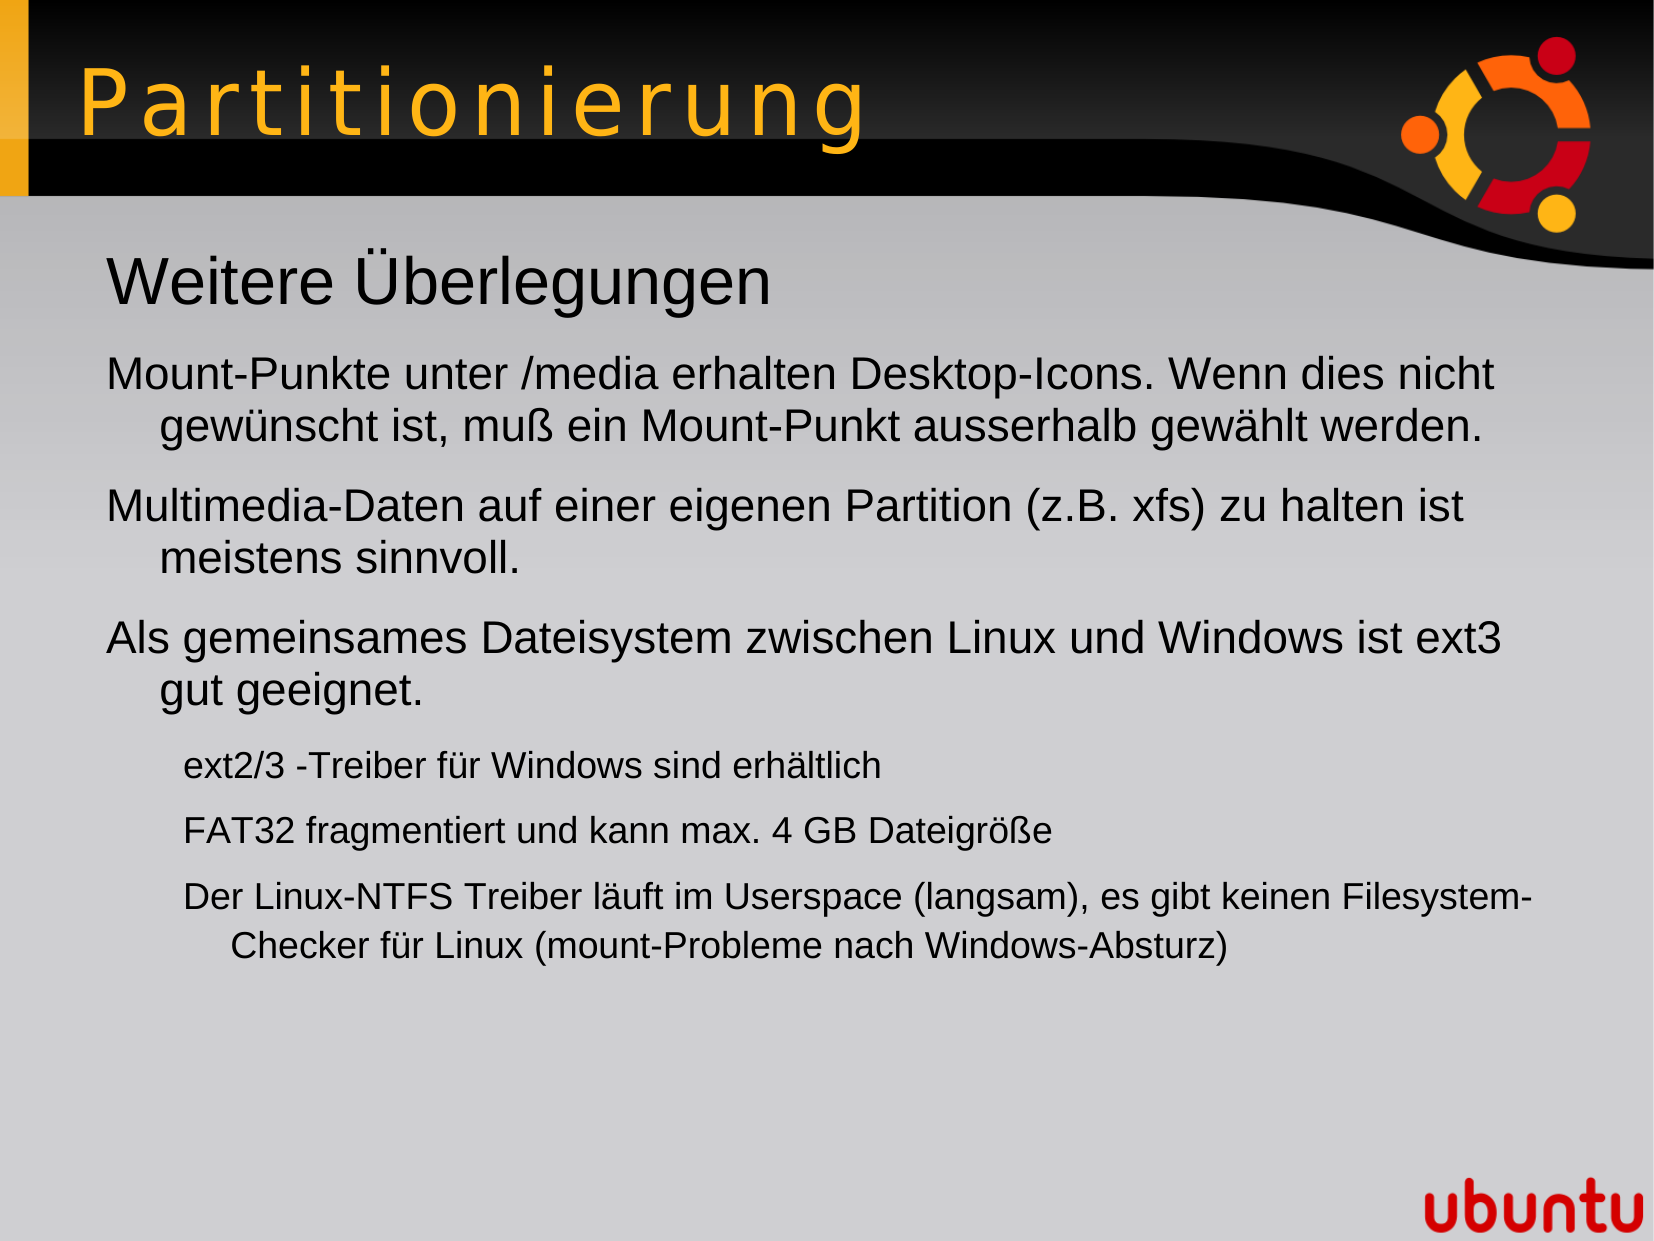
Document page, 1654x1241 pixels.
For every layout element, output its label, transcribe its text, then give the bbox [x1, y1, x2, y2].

list Weitere Überlegungen Mount-Punkte unter /media erhalten Desktop-Icons. Wenn dies nicht gewünscht ist, muß ein Mount-Punkt ausserhalb gewählt werden. Multimedia-Daten auf einer eigenen Partition (z.B. xfs) zu halten ist meistens sinnvoll. Als gemeinsames Dateisystem zwischen Linux und Windows ist ext3 gut geeignet. ext2/3 -Treiber für Windows sind erhältlich FAT32 fragmentiert und kann max. 4 GB Dateigröße Der Linux-NTFS Treiber läuft im Userspace (langsam), es gibt keinen Filesystem-Checker für Linux (mount-Probleme nach Windows-Absturz) [88, 244, 1577, 1152]
picture [0, 0, 1654, 1241]
title Partitionierung [76, 0, 1300, 207]
